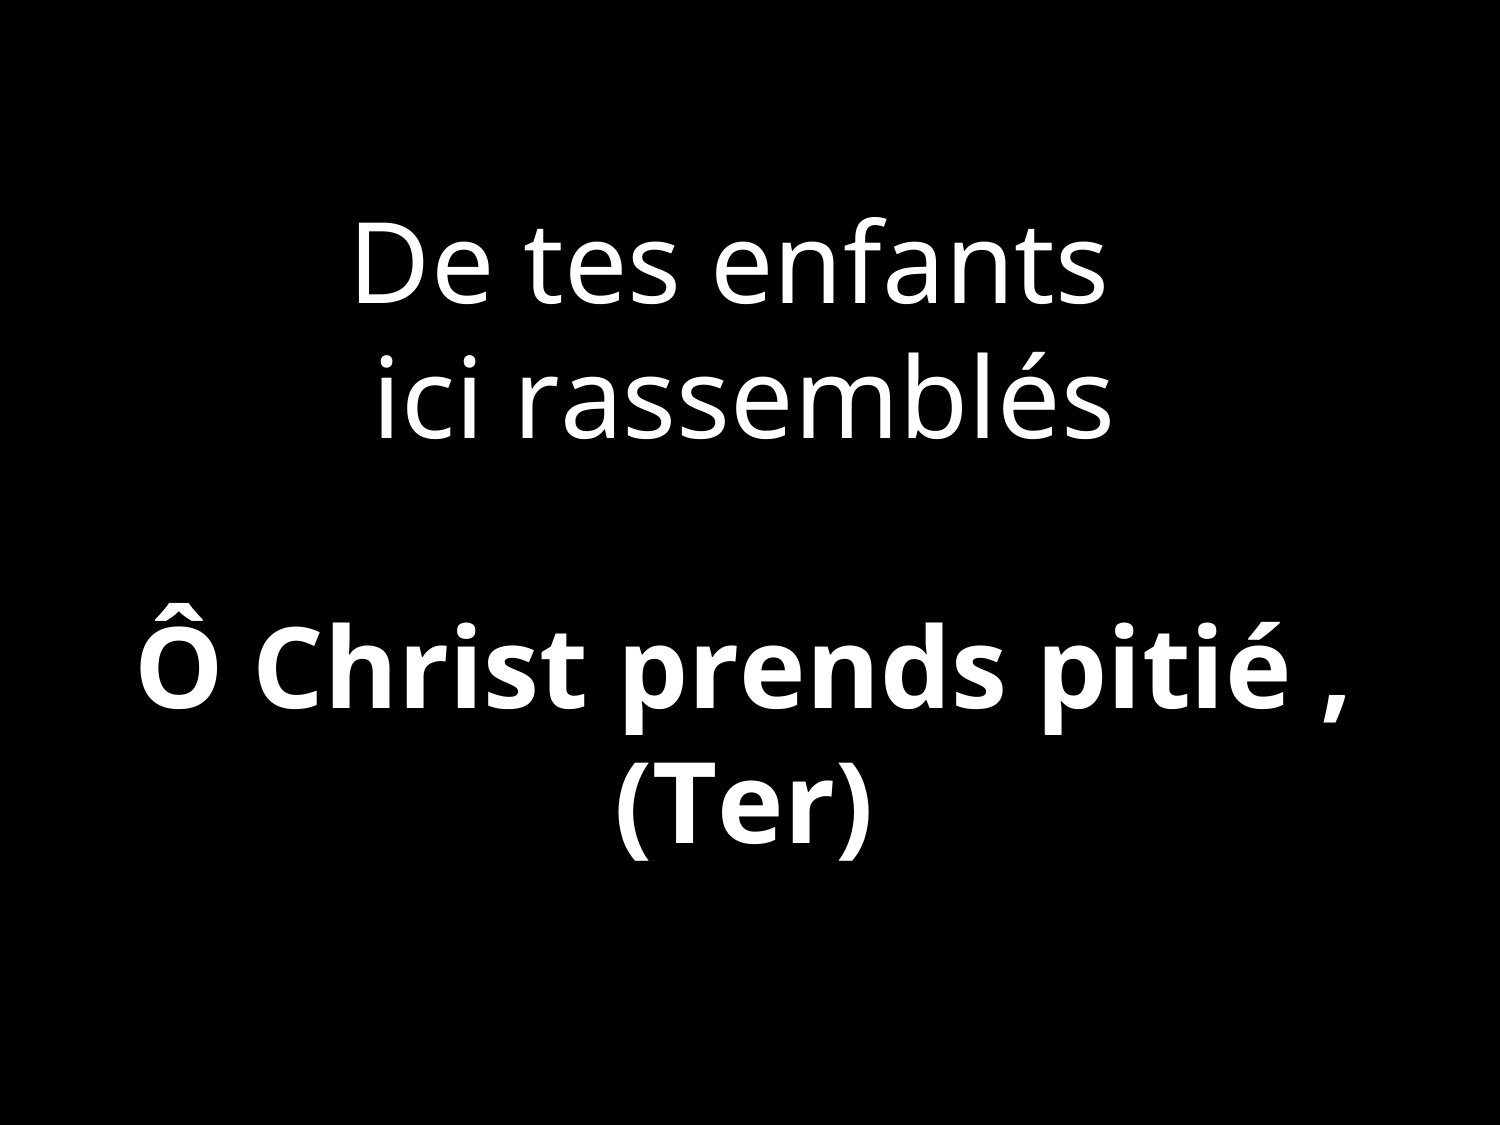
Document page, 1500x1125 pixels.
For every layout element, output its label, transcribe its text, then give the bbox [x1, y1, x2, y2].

text_box De tes enfants ici rassemblés Ô Christ prends pitié , (Ter) [29, 18, 1459, 544]
